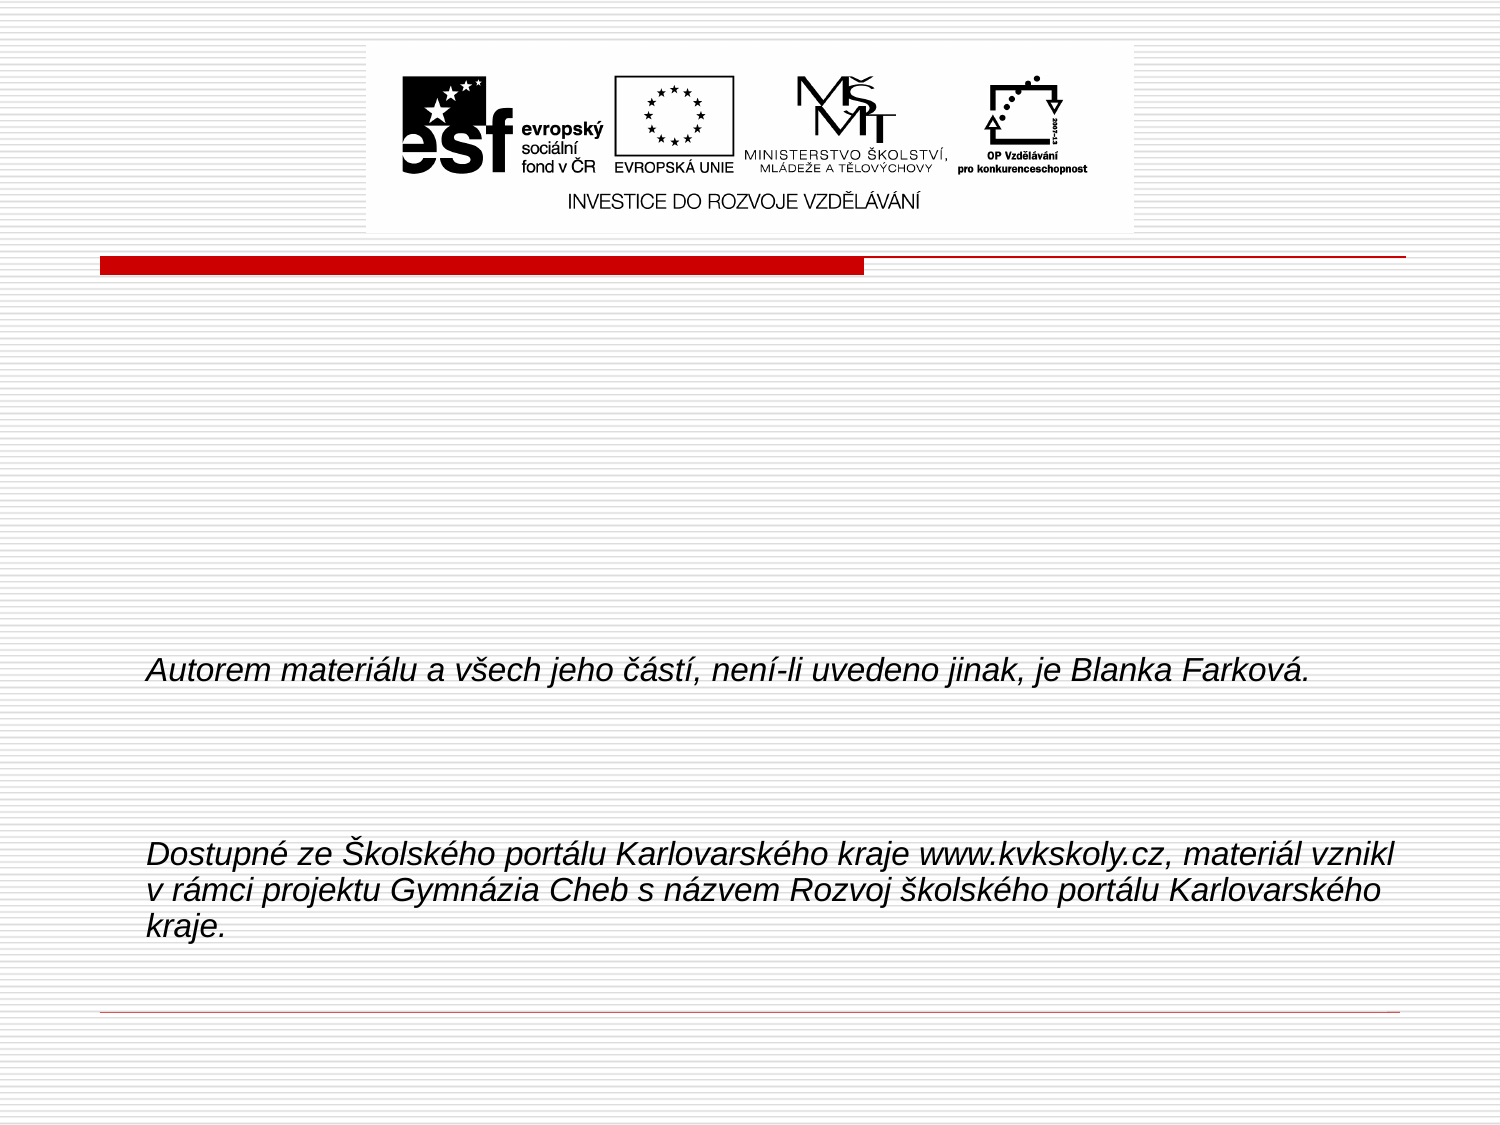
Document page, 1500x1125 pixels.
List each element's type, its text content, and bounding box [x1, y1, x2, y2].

picture [0, 0, 1500, 1125]
list Autorem materiálu a všech jeho částí, není-li uvedeno jinak, je Blanka Farková. Dostupné ze Školského portálu Karlovarského kraje www.kvkskoly.cz, materiál vznikl v rámci projektu Gymnázia Cheb s názvem Rozvoj školského portálu Karlovarského kraje. [75, 262, 1426, 1006]
